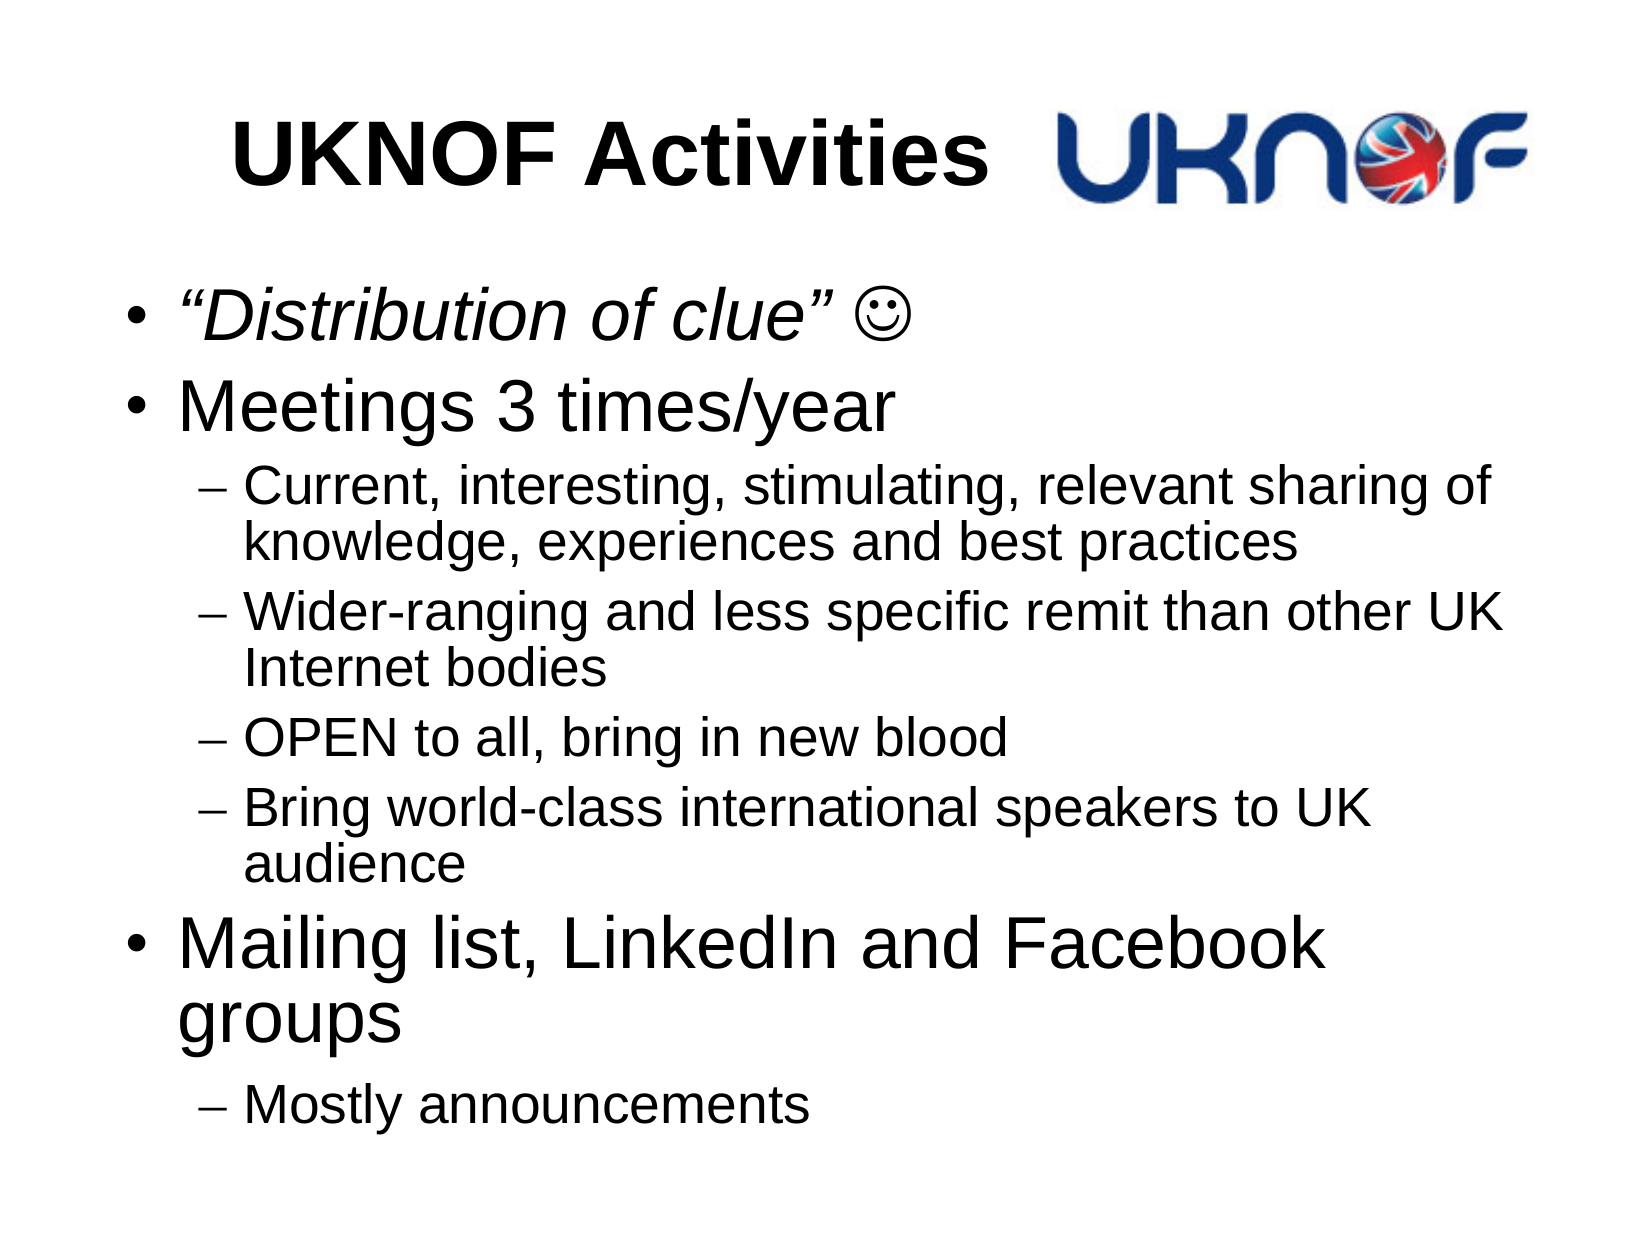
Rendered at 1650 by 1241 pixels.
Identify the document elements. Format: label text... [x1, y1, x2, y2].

picture [1100, 93, 1536, 225]
title UKNOF Activities [123, 55, 1100, 262]
list “Distribution of clue”  Meetings 3 times/year Current, interesting, stimulating, relevant sharing of knowledge, experiences and best practices Wider-ranging and less specific remit than other UK Internet bodies OPEN to all, bring in new blood Bring world-class international speakers to UK audience Mailing list, LinkedIn and Facebook groups Mostly announcements [123, 281, 1526, 1241]
